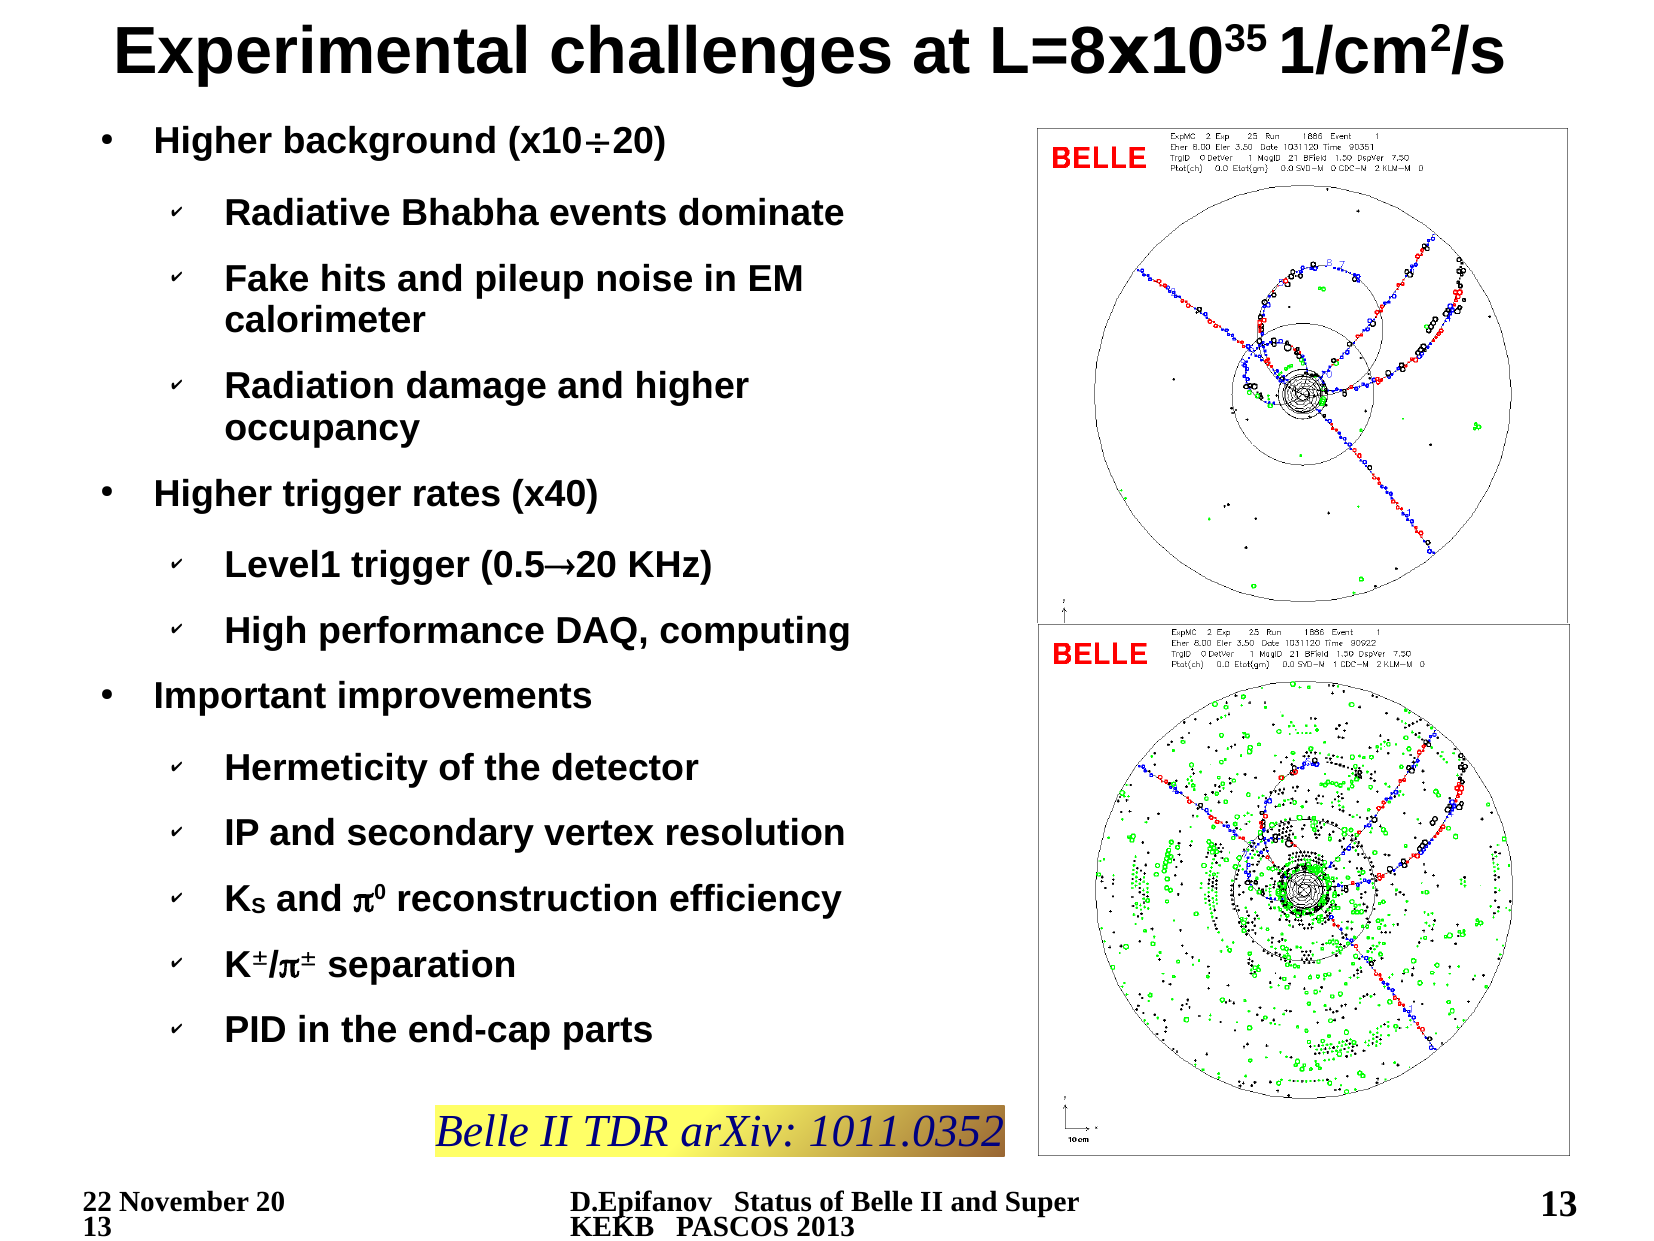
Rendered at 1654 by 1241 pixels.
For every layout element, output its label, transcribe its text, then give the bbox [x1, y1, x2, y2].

list Higher background (x1020) Radiative Bhabha events dominate Fake hits and pileup noise in EM calorimeter Radiation damage and higher occupancy Higher trigger rates (x40) Level1 trigger (0.520 KHz) High performance DAQ, computing Important improvements Hermeticity of the detector IP and secondary vertex resolution KS and 0 reconstruction efficiency K/ separation PID in the end-cap parts [82, 120, 901, 1111]
title Experimental challenges at L=8x1035 1/cm2/s [105, 11, 1516, 91]
picture [1035, 127, 1571, 1157]
text_box Belle II TDR arXiv: 1011.0352 [435, 1105, 1005, 1157]
